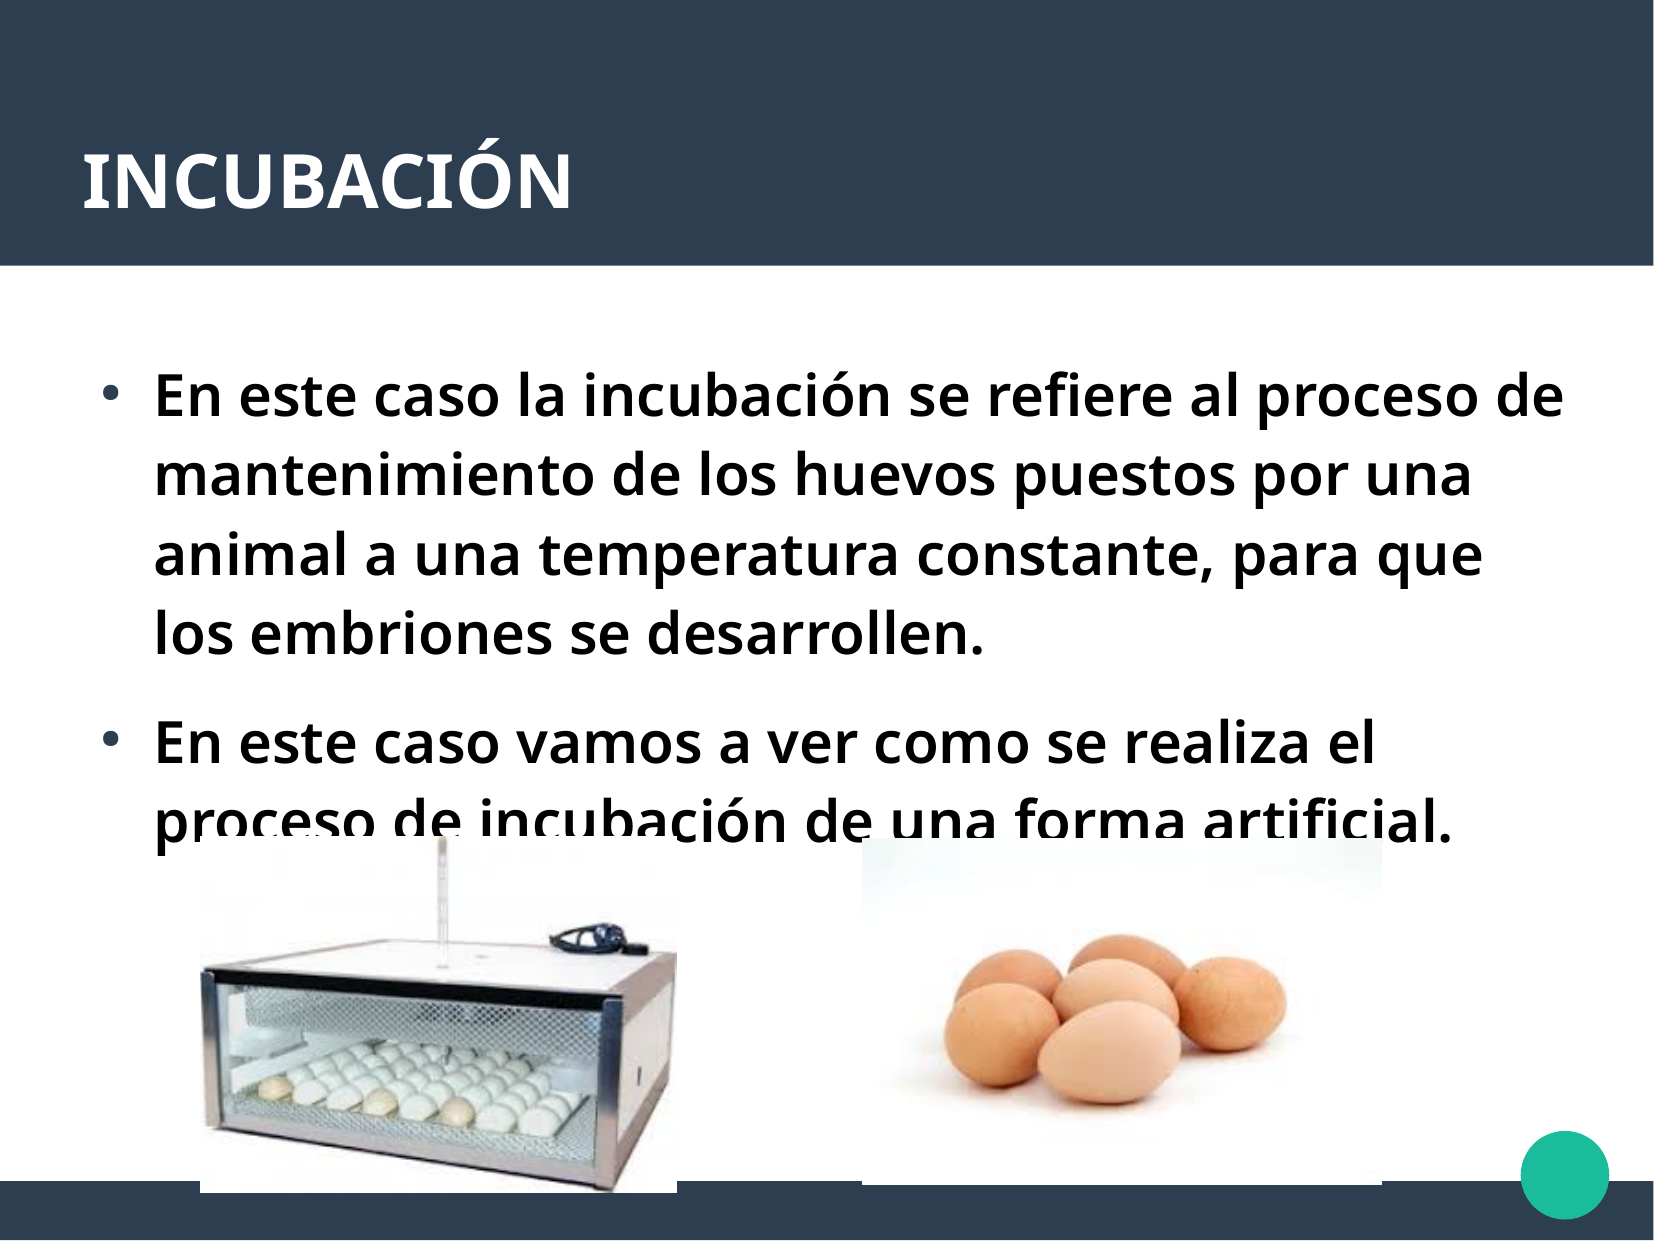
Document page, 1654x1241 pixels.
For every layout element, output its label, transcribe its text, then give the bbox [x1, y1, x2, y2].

list En este caso la incubación se refiere al proceso de mantenimiento de los huevos puestos por una animal a una temperatura constante, para que los embriones se desarrollen. En este caso vamos a ver como se realiza el proceso de incubación de una forma artificial. [82, 354, 1571, 1074]
picture [200, 836, 677, 1193]
title INCUBACIÓN [82, 76, 1571, 284]
picture [862, 838, 1382, 1185]
